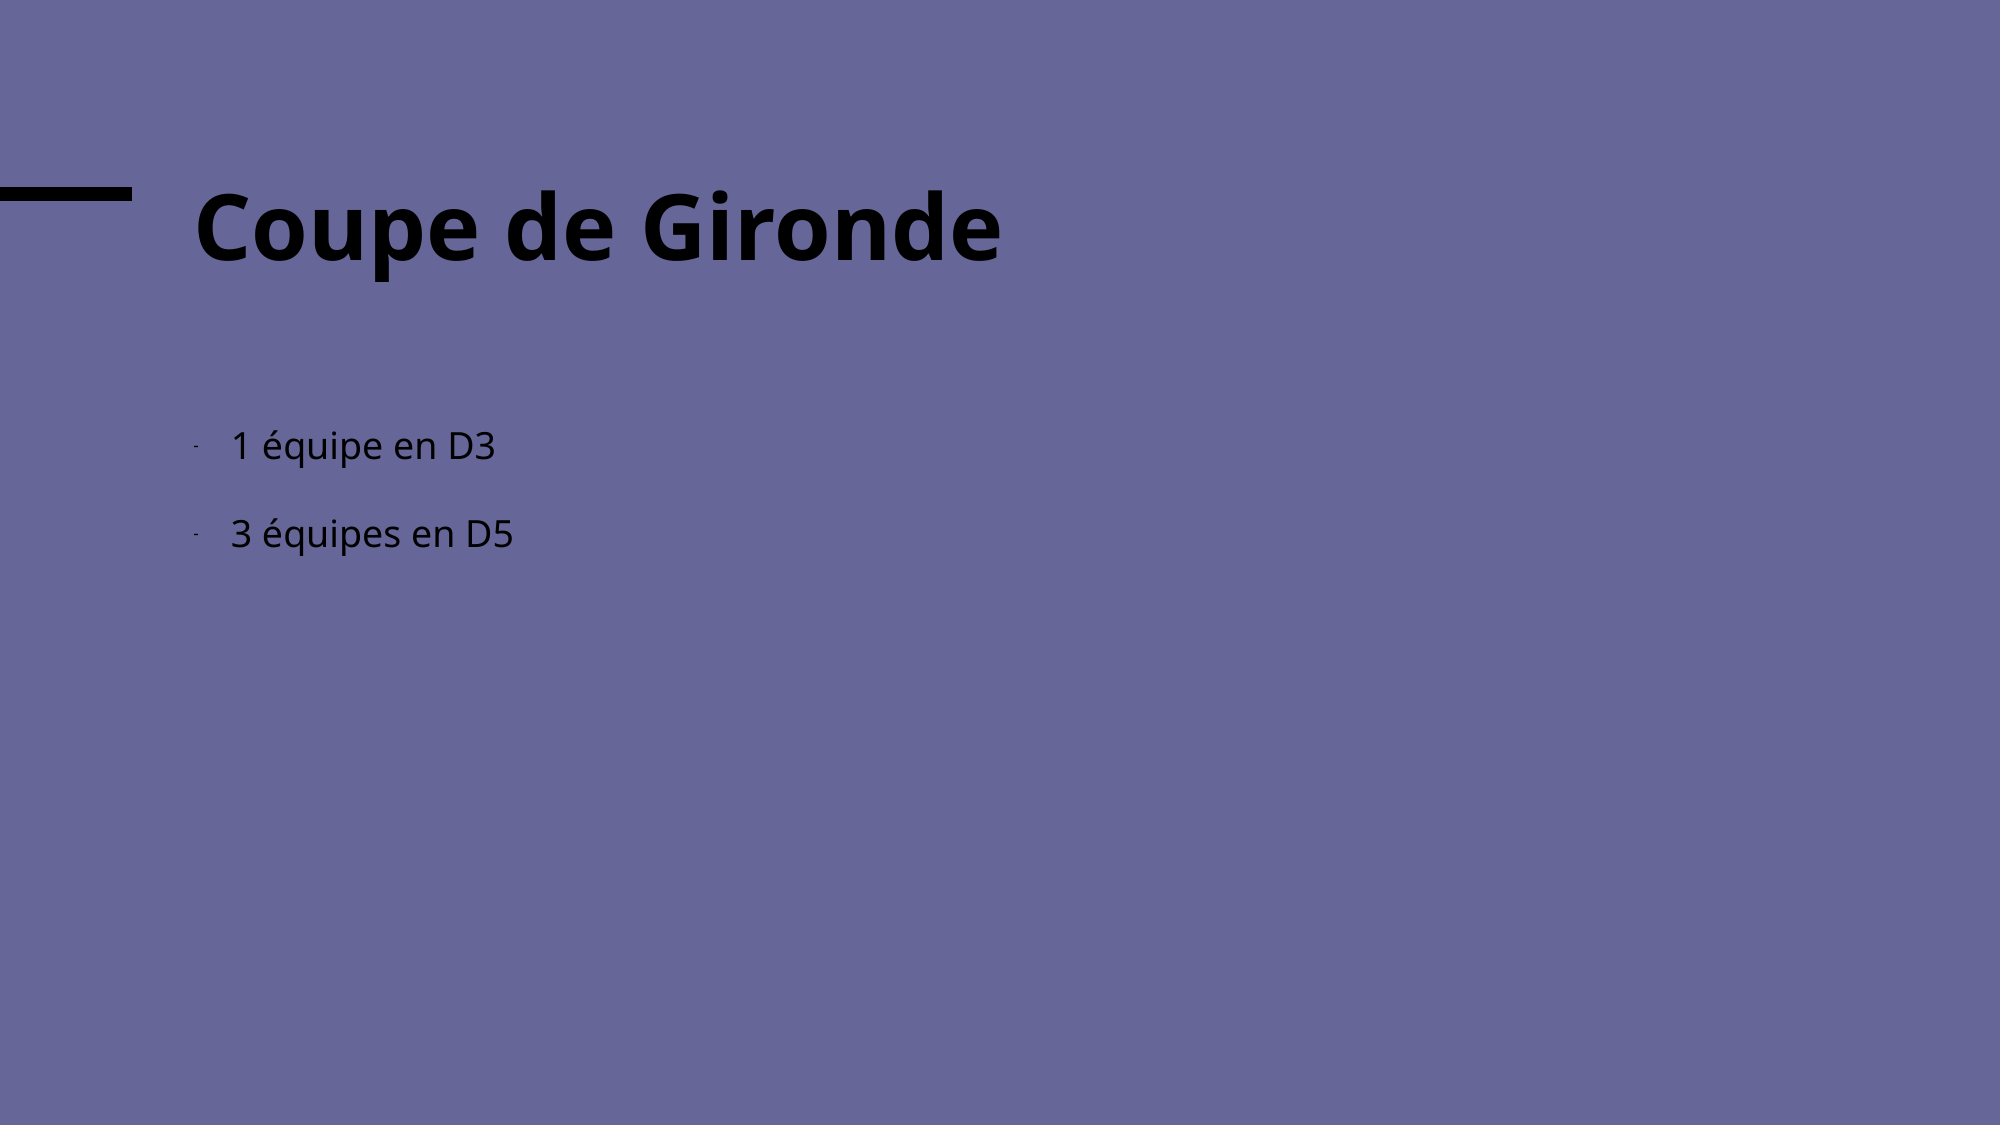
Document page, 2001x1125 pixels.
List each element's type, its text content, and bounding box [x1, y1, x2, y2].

list 1 équipe en D3 3 équipes en D5 [178, 401, 1807, 1032]
title Coupe de Gironde [178, 178, 1807, 392]
